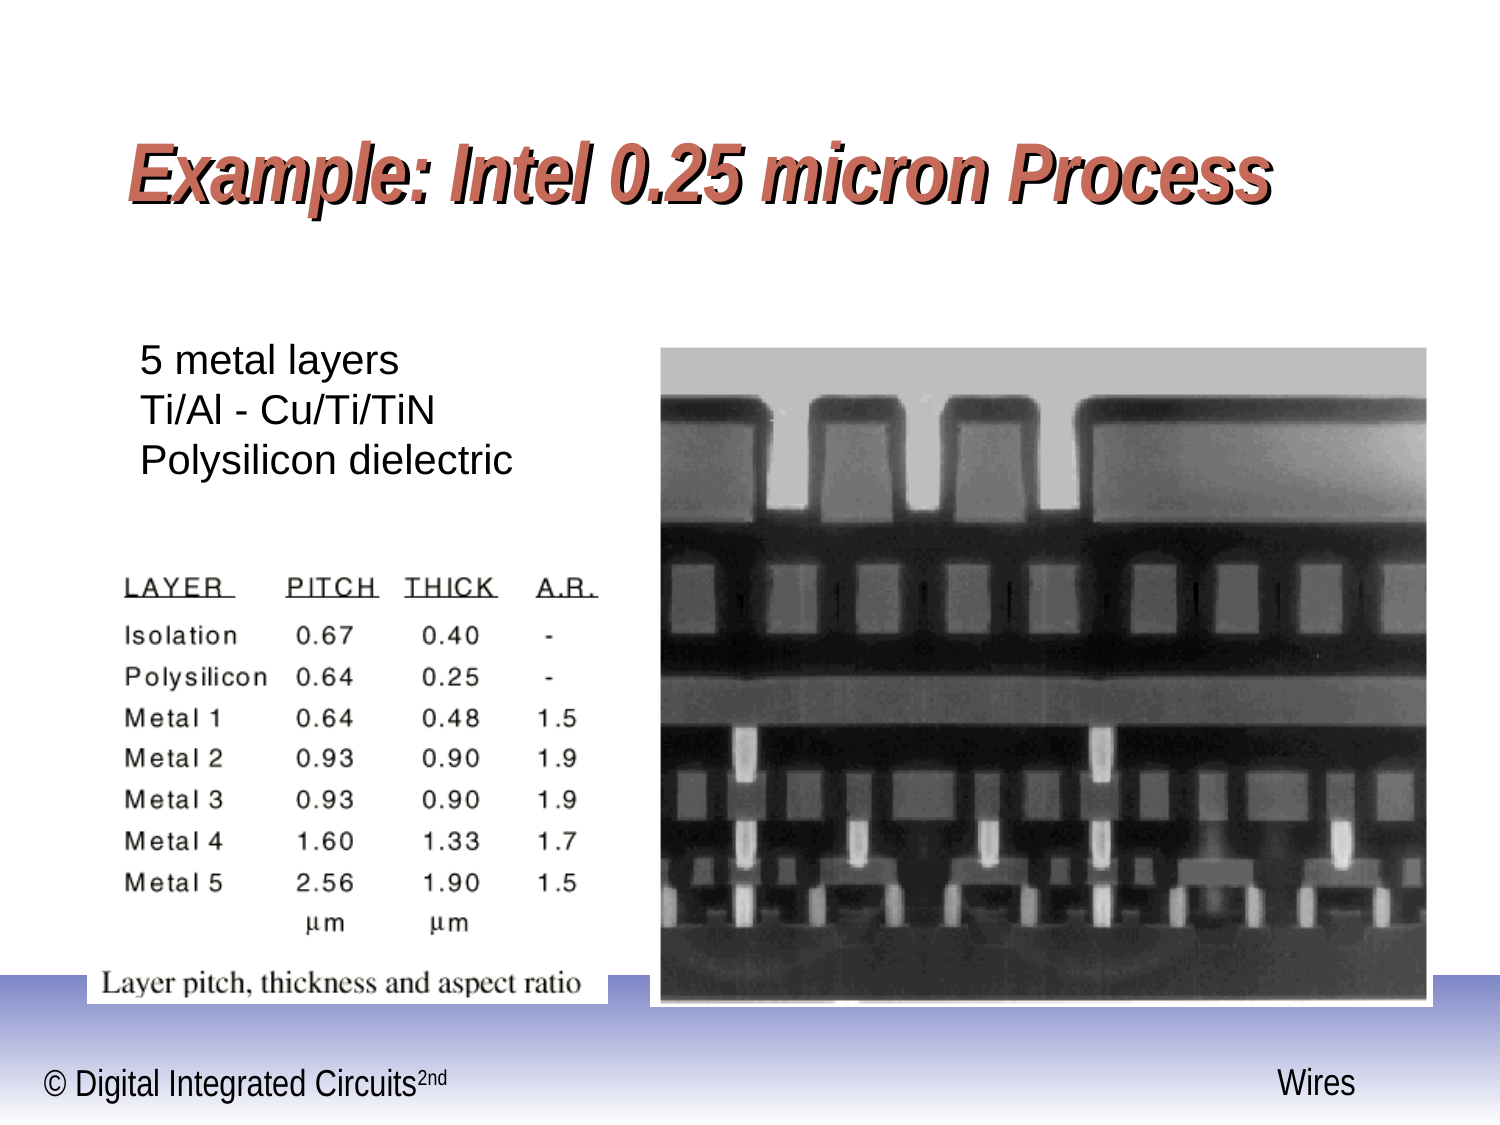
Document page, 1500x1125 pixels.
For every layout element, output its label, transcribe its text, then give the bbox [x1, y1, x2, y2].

text_box 5 metal layers Ti/Al - Cu/Ti/TiN Polysilicon dielectric [124, 324, 529, 491]
title Example: Intel 0.25 micron Process [112, 37, 1463, 225]
picture [650, 337, 1433, 1007]
picture [87, 562, 608, 1004]
